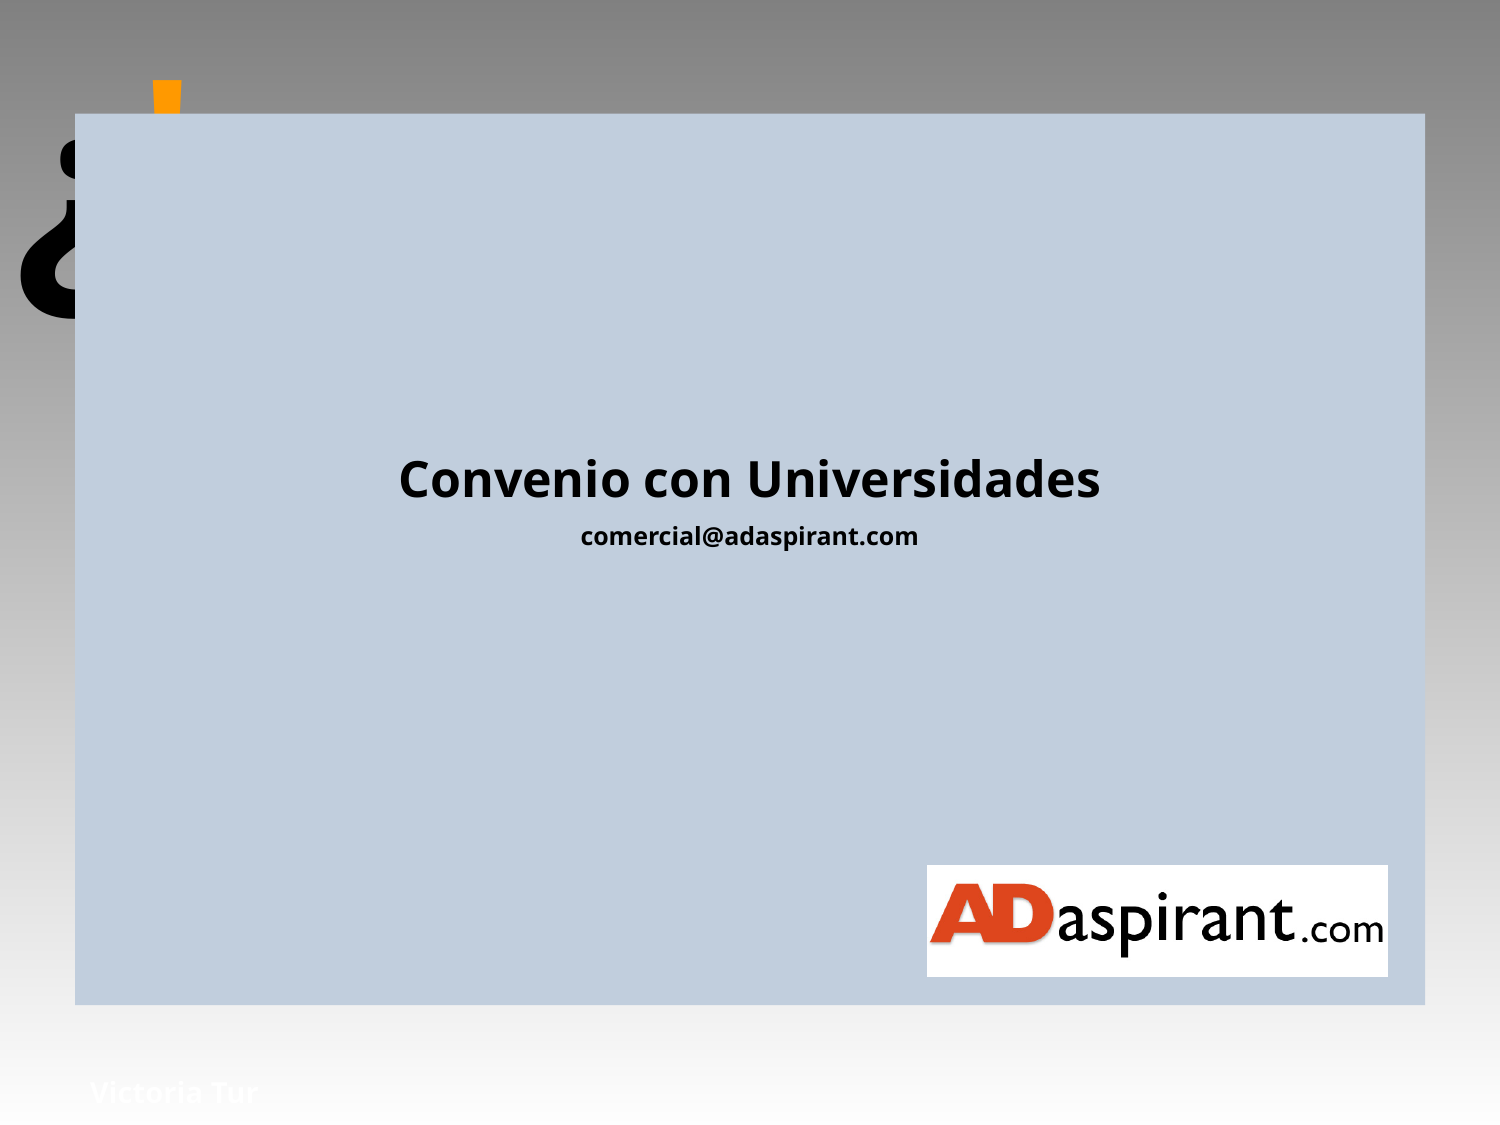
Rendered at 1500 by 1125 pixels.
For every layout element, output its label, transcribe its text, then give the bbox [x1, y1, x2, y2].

list Convenio con Universidades comercial@adaspirant.com [75, 113, 1426, 1006]
chart [927, 865, 1388, 977]
